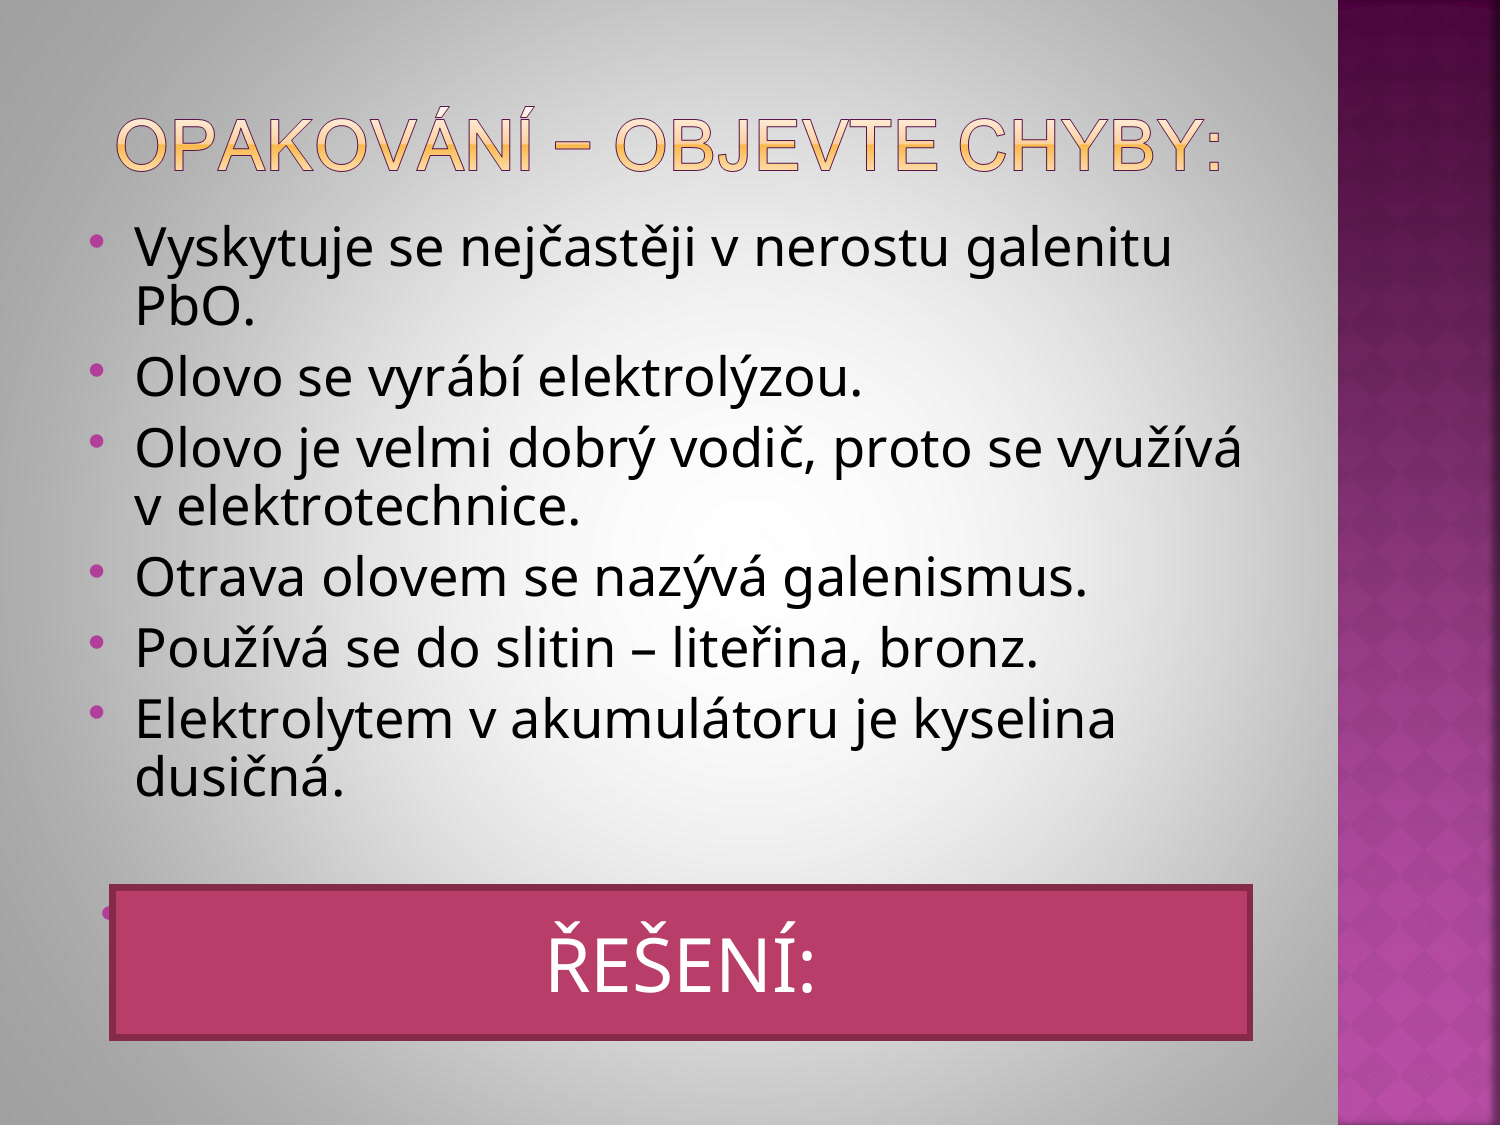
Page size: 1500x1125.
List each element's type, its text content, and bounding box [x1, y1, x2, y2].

list Vyskytuje se nejčastěji v nerostu galenitu PbO. Olovo se vyrábí elektrolýzou. Olovo je velmi dobrý vodič, proto se využívá v elektrotechnice. Otrava olovem se nazývá galenismus. Používá se do slitin – liteřina, bronz. Elektrolytem v akumulátoru je kyselina dusičná. PbS; pražením; špatný; saturnismus; pájka; kyselina sírová [75, 212, 1263, 1060]
text_box ŘEŠENÍ: [112, 887, 1251, 1038]
picture [0, 0, 1500, 1125]
text_box [71, 53, 1267, 230]
